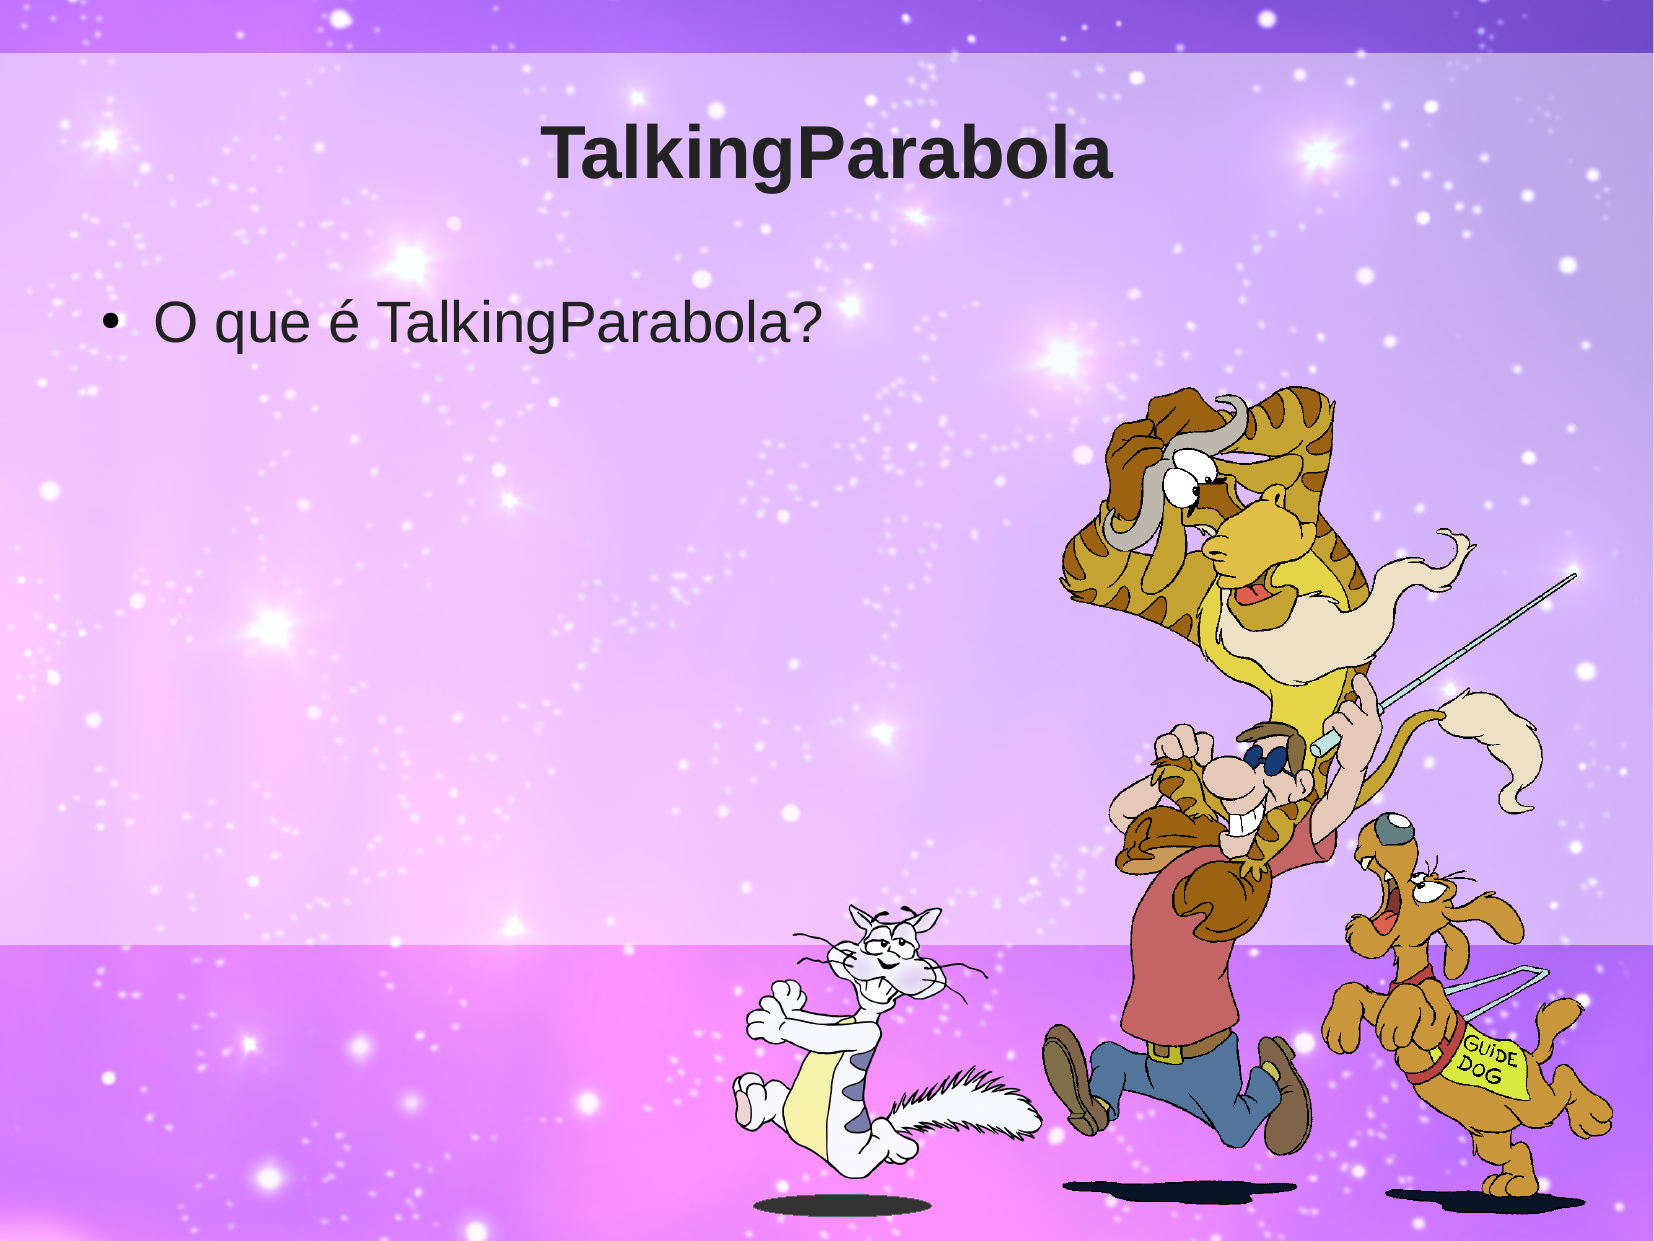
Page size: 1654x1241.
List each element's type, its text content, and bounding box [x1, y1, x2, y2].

text_box [0, 53, 1654, 945]
picture [0, 386, 1654, 1241]
title TalkingParabola [82, 49, 1571, 257]
list O que é TalkingParabola? [82, 290, 1028, 886]
text_box [753, 1194, 932, 1217]
picture [0, 0, 1654, 53]
